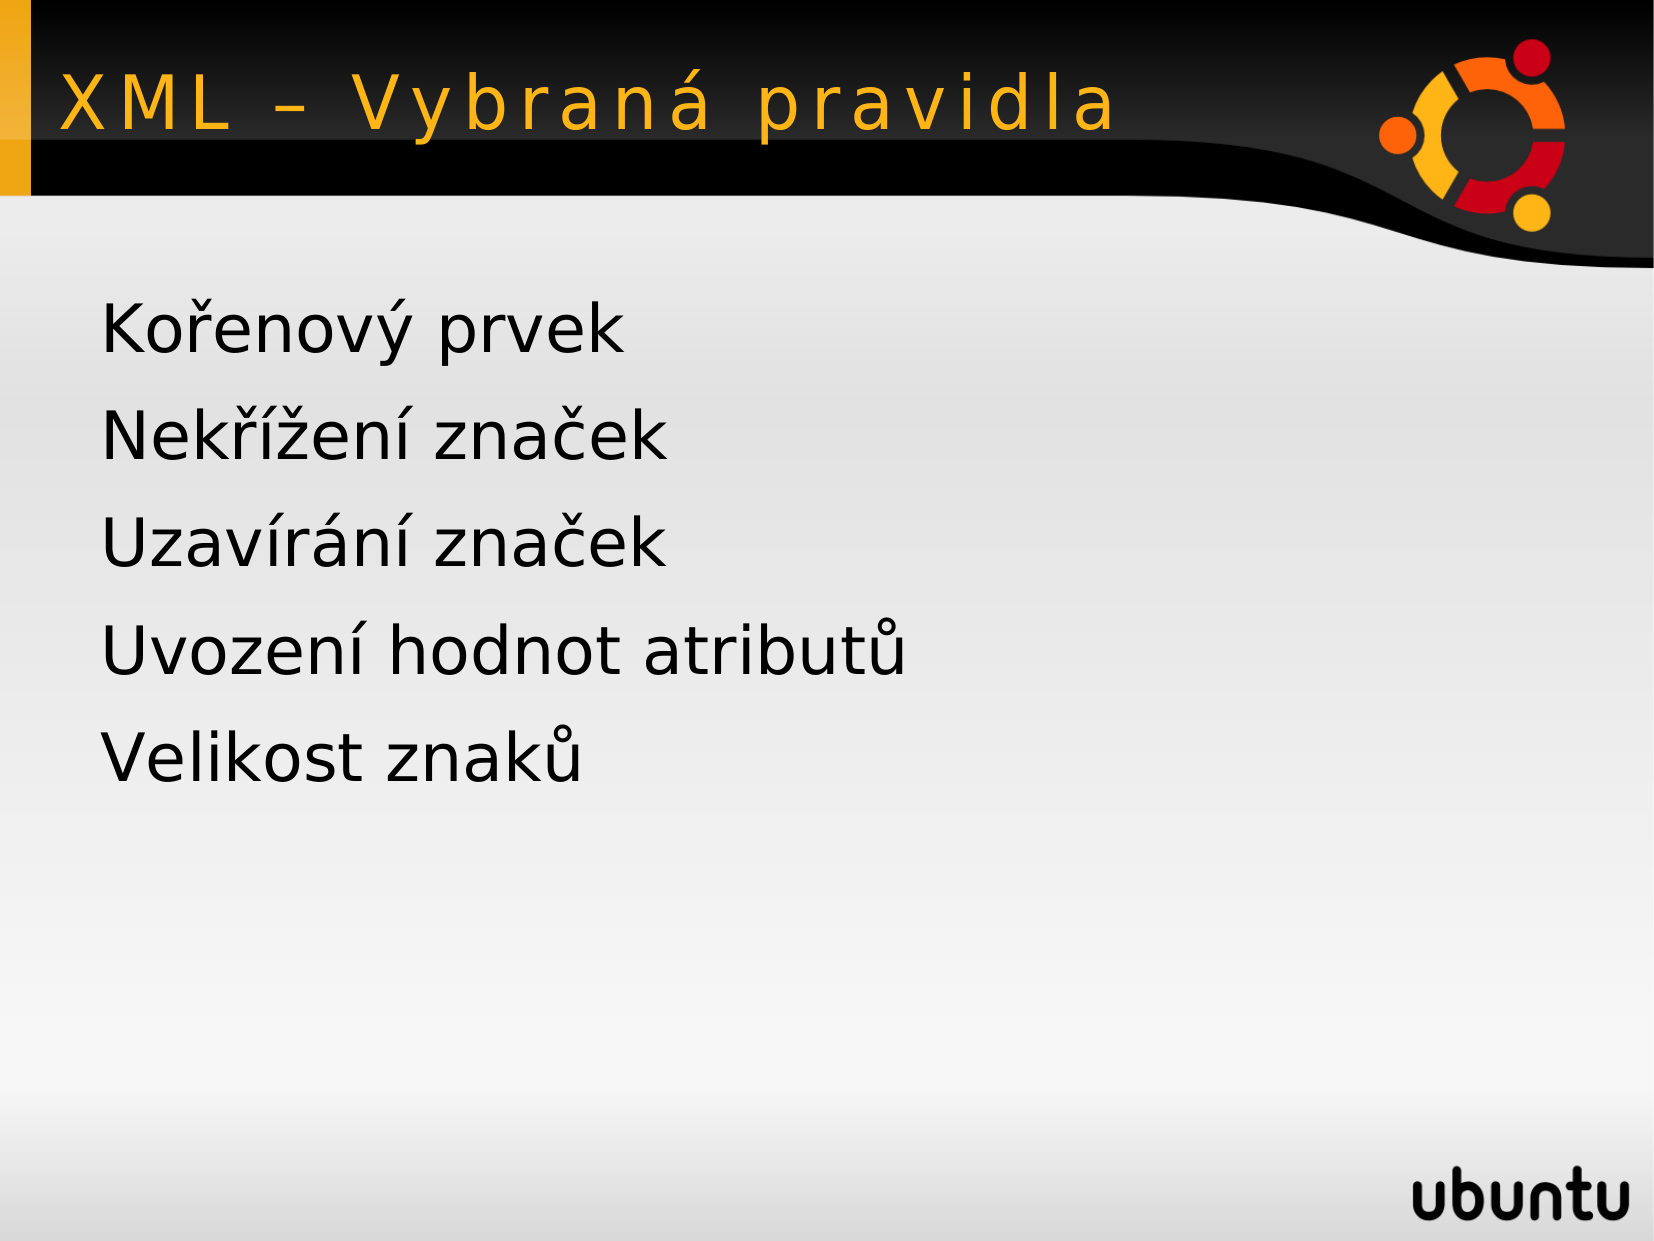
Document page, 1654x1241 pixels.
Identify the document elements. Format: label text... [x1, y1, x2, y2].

title XML – Vybraná pravidla [59, 29, 1270, 178]
list Kořenový prvek Nekřížení značek Uzavírání značek Uvození hodnot atributů Velikost znaků [82, 290, 1571, 1109]
picture [0, 0, 1654, 1241]
